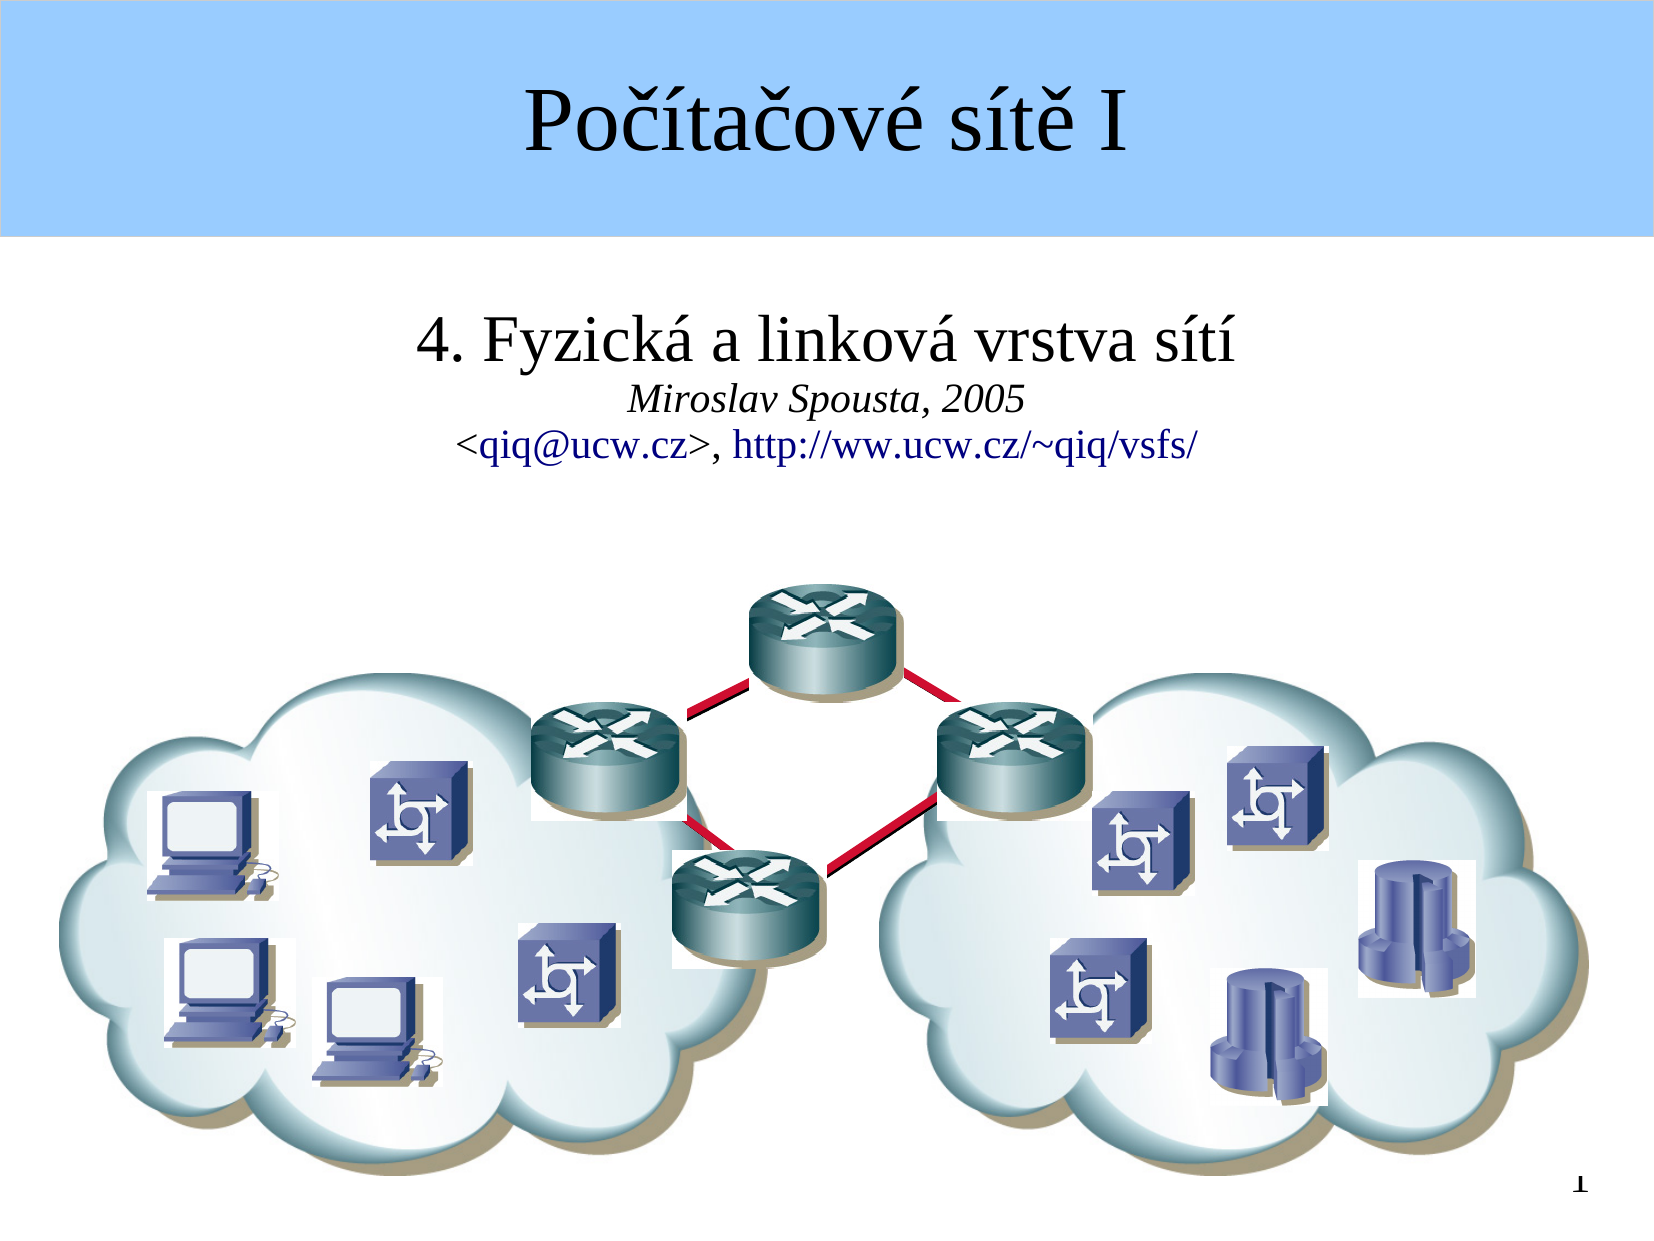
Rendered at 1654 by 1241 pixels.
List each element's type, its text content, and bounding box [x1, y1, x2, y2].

picture [59, 584, 1589, 1176]
text_box 4. Fyzická a linková vrstva sítí Miroslav Spousta, 2005 <qiq@ucw.cz>, http://ww.ucw.cz/~qiq/vsfs/ [0, 237, 1654, 532]
title Počítačové sítě I [0, 2, 1654, 237]
